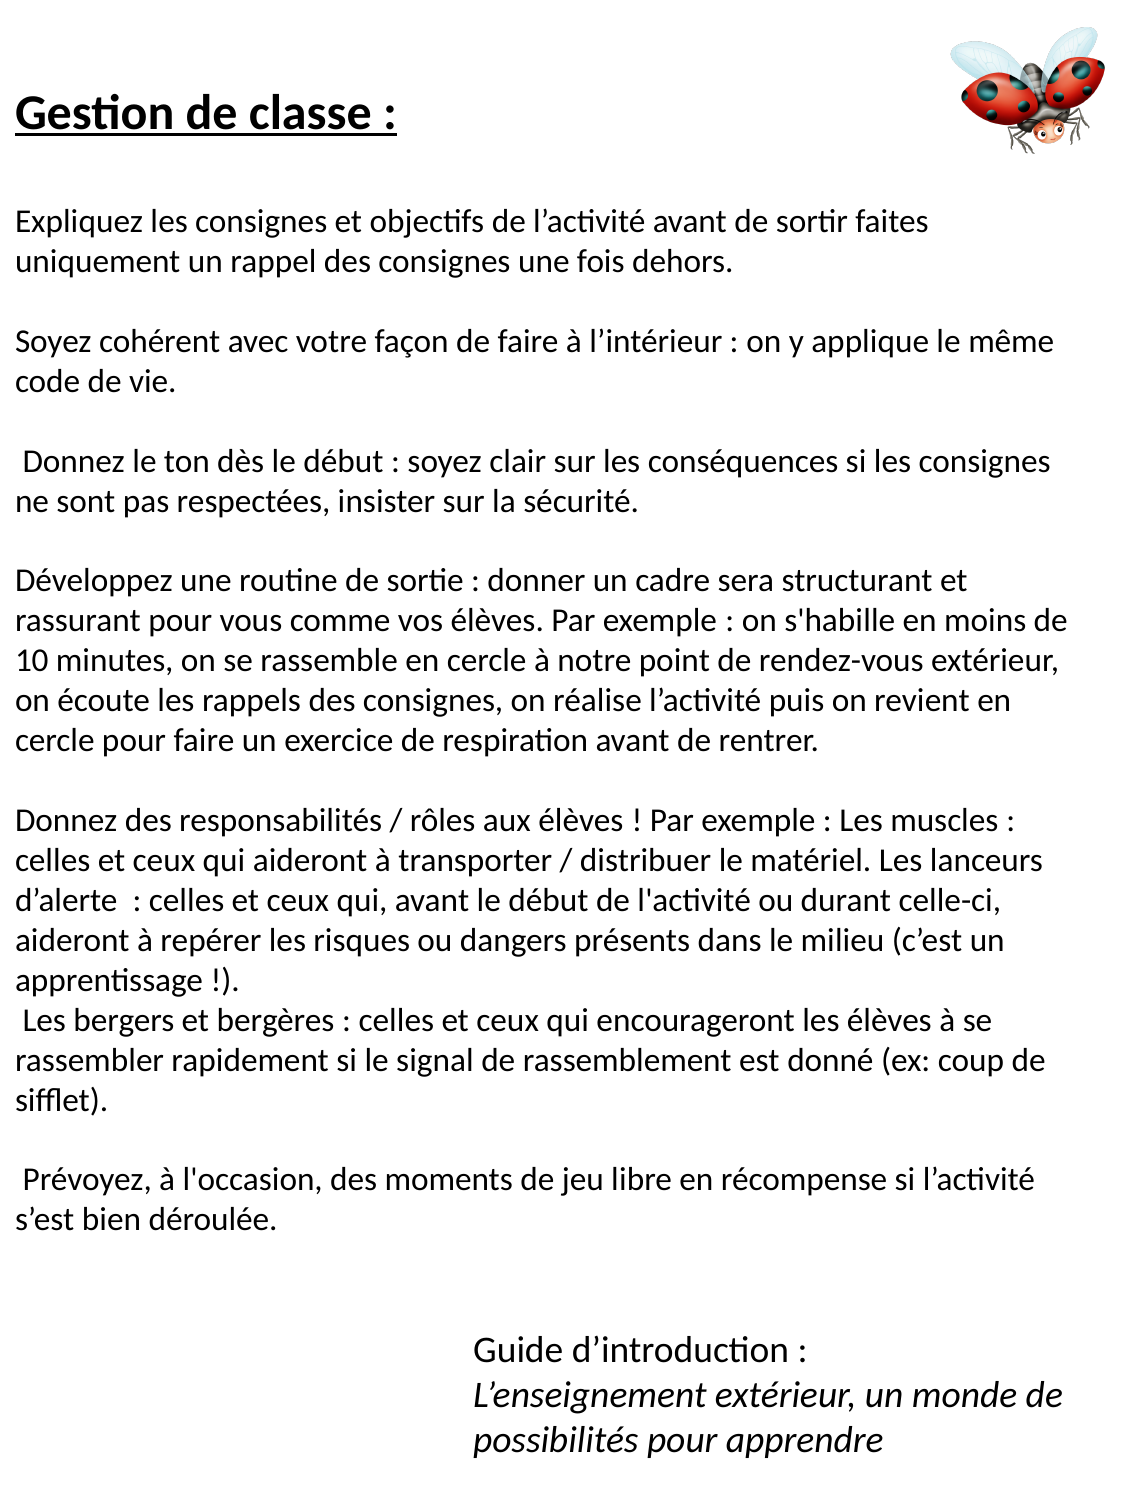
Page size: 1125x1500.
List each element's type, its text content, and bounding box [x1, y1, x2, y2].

picture [947, 13, 1116, 161]
text_box Gestion de classe : Expliquez les consignes et objectifs de l’activité avant de sortir faites uniquement un rappel des consignes une fois dehors. Soyez cohérent avec votre façon de faire à l’intérieur : on y applique le même code de vie. Donnez le ton dès le début : soyez clair sur les conséquences si les consignes ne sont pas respectées, insister sur la sécurité. Développez une routine de sortie : donner un cadre sera structurant et rassurant pour vous comme vos élèves. Par exemple : on s'habille en moins de 10 minutes, on se rassemble en cercle à notre point de rendez-vous extérieur, on écoute les rappels des consignes, on réalise l’activité puis on revient en cercle pour faire un exercice de respiration avant de rentrer. Donnez des responsabilités / rôles aux élèves ! Par exemple : Les muscles : celles et ceux qui aideront à transporter / distribuer le matériel. Les lanceurs d’alerte : celles et ceux qui, avant le début de l'activité ou durant celle-ci, aideront à repérer les risques ou dangers présents dans le milieu (c’est un apprentissage !). Les bergers et bergères : celles et ceux qui encourageront les élèves à se rassembler rapidement si le signal de rassemblement est donné (ex: coup de sifflet). Prévoyez, à l'occasion, des moments de jeu libre en récompense si l’activité s’est bien déroulée. [0, 71, 1100, 1299]
text_box Guide d’introduction : L’enseignement extérieur, un monde de possibilités pour apprendre [458, 1317, 1125, 1469]
